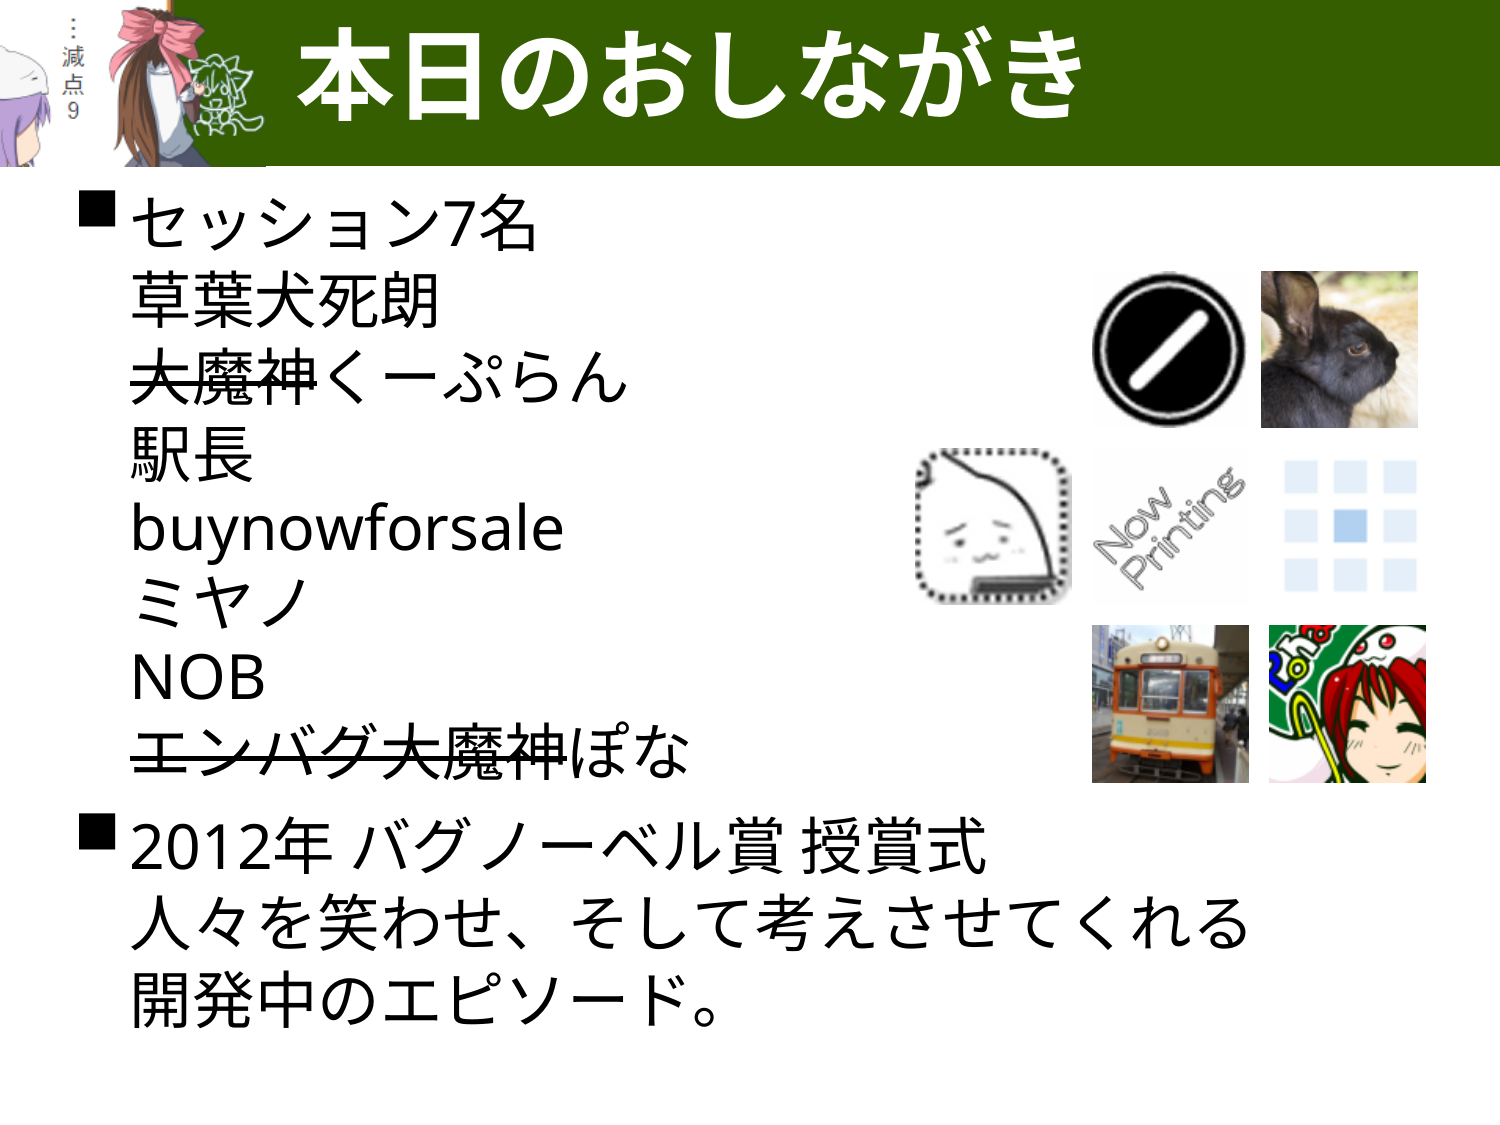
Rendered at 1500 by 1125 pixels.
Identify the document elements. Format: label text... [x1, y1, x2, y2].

picture [1261, 271, 1418, 428]
picture [1269, 448, 1426, 606]
list セッション7名 草葉犬死朗 大魔神くーぷらん 駅長 buynowforsale ミヤノ NOB エンバグ大魔神ぽな 2012年 バグノーベル賞 授賞式 人々を笑わせ、そして考えさせてくれる 開発中のエピソード。 [59, 177, 1447, 1108]
picture [0, 0, 266, 167]
picture [915, 448, 1072, 606]
picture [1092, 271, 1249, 428]
picture [1092, 625, 1249, 783]
title 本日のおしながき [295, 0, 1500, 152]
picture [1092, 448, 1249, 606]
picture [1269, 625, 1426, 783]
